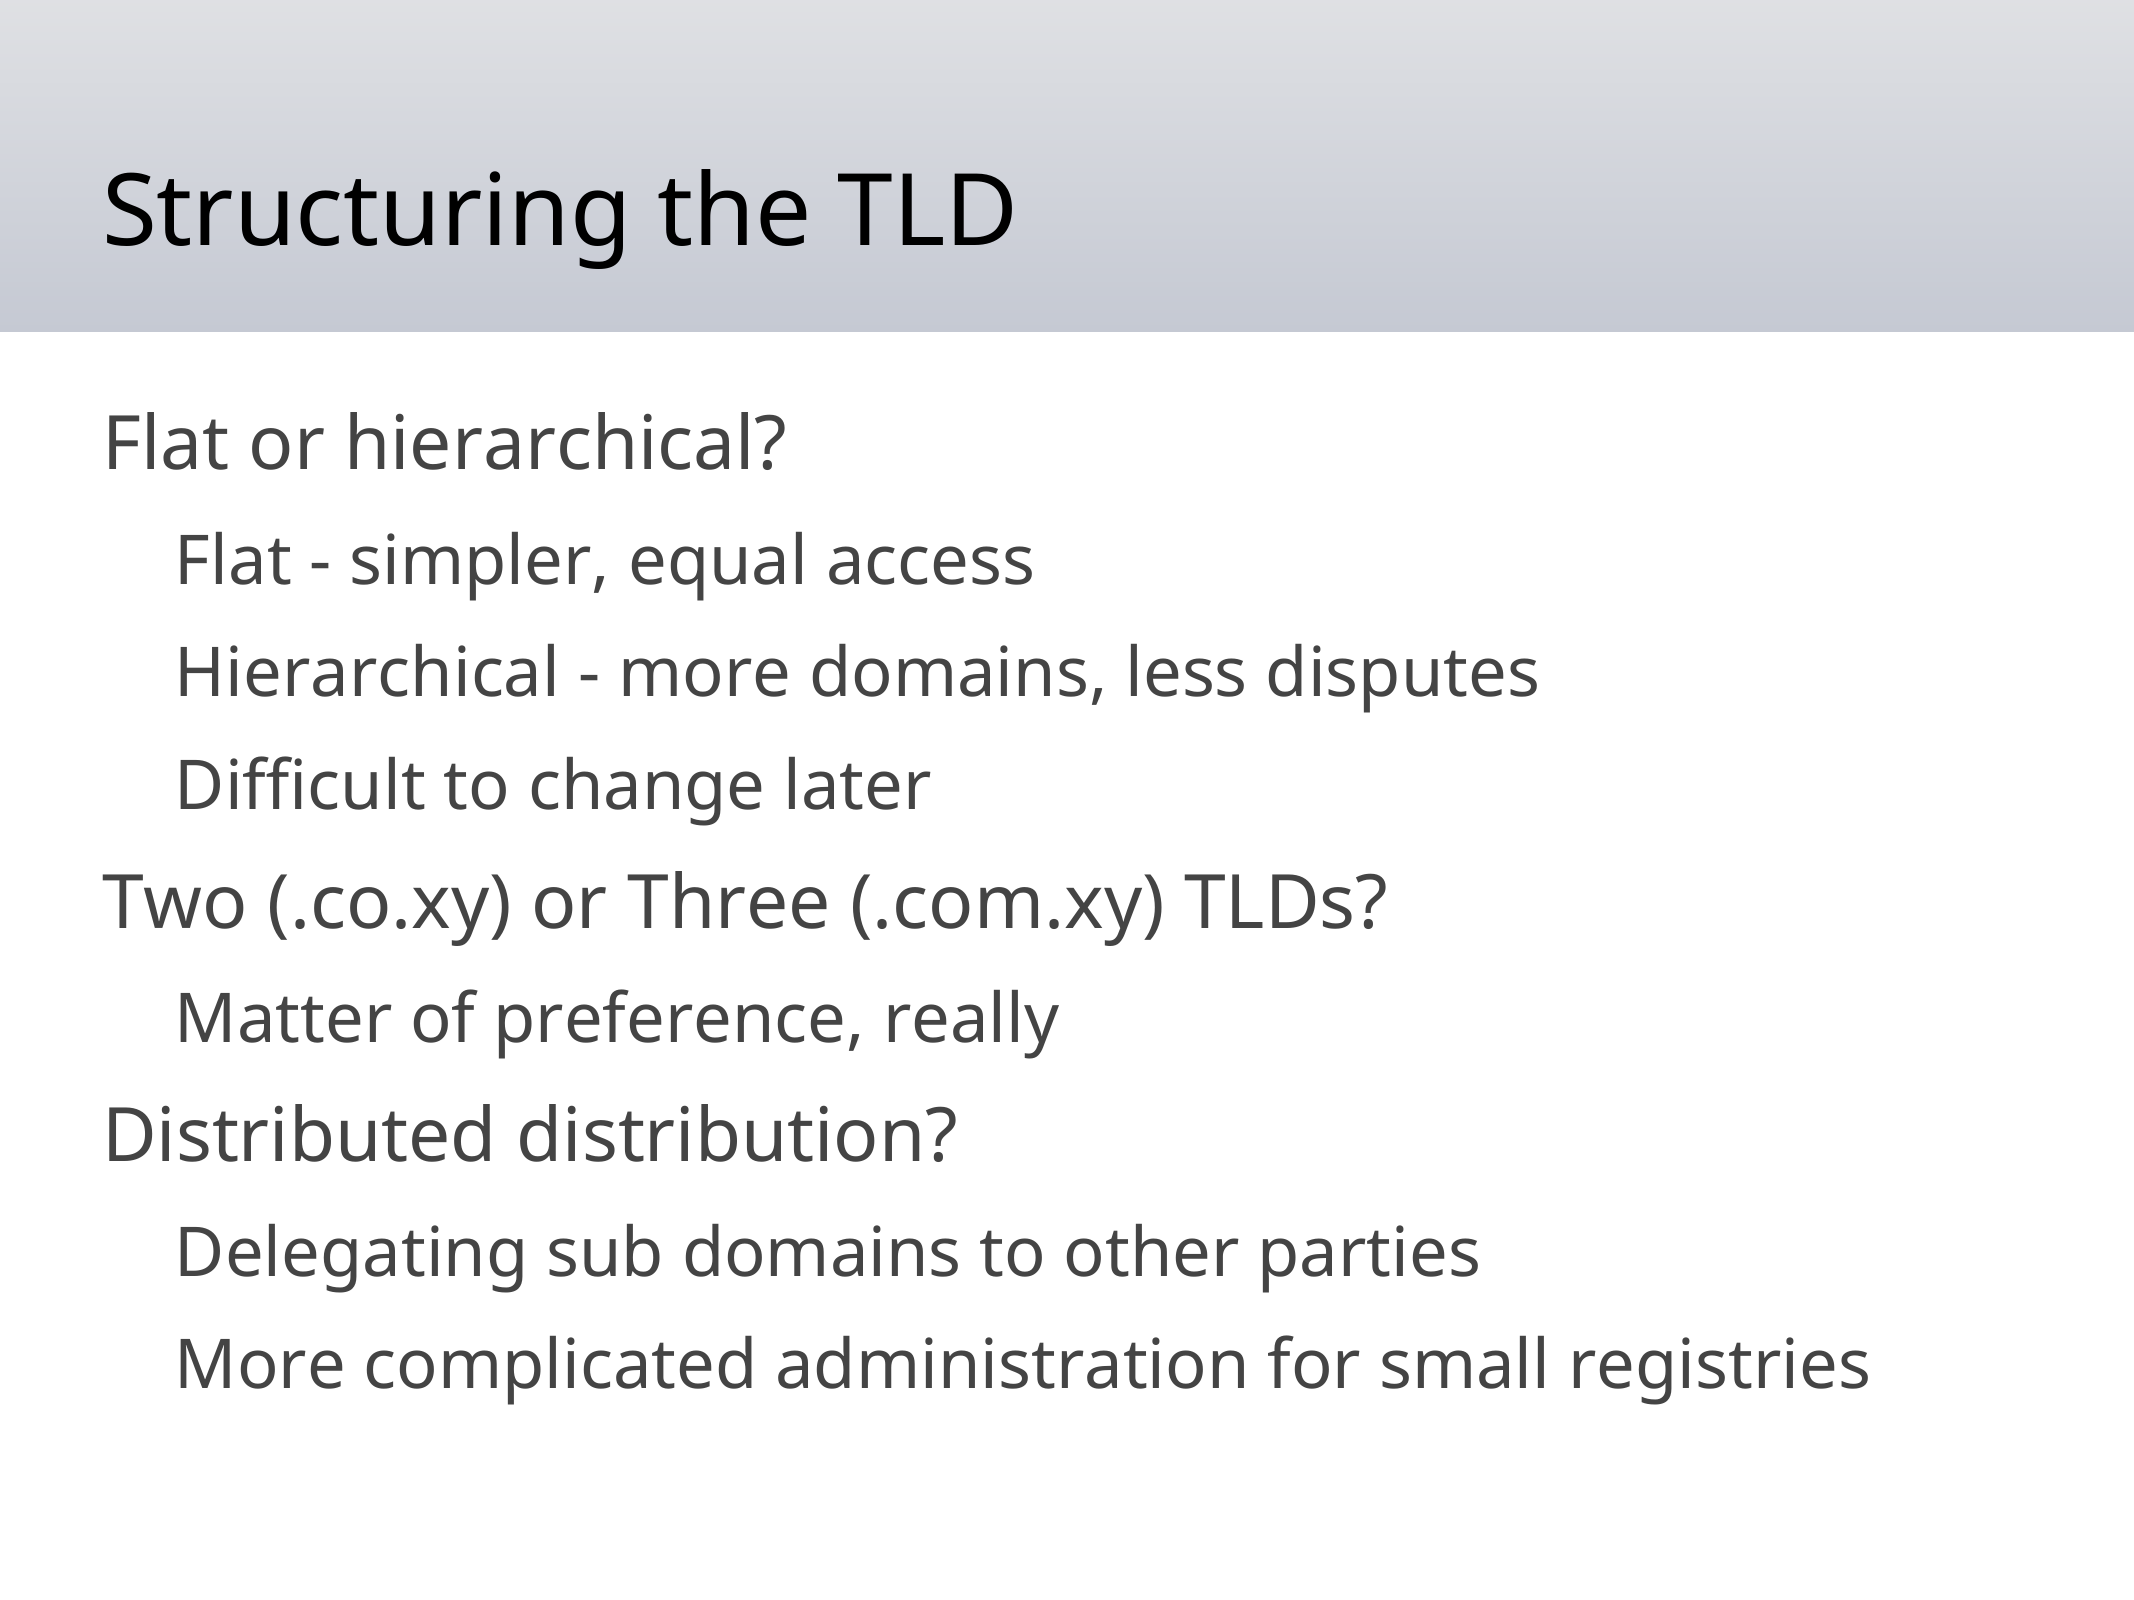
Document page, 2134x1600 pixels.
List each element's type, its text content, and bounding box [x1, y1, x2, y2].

list Flat or hierarchical? Flat - simpler, equal access Hierarchical - more domains, less disputes Difficult to change later Two (.co.xy) or Three (.com.xy) TLDs? Matter of preference, really Distributed distribution? Delegating sub domains to other parties More complicated administration for small registries [93, 381, 2040, 1459]
text_box [0, 0, 2134, 332]
title Structuring the TLD [93, 54, 2040, 284]
